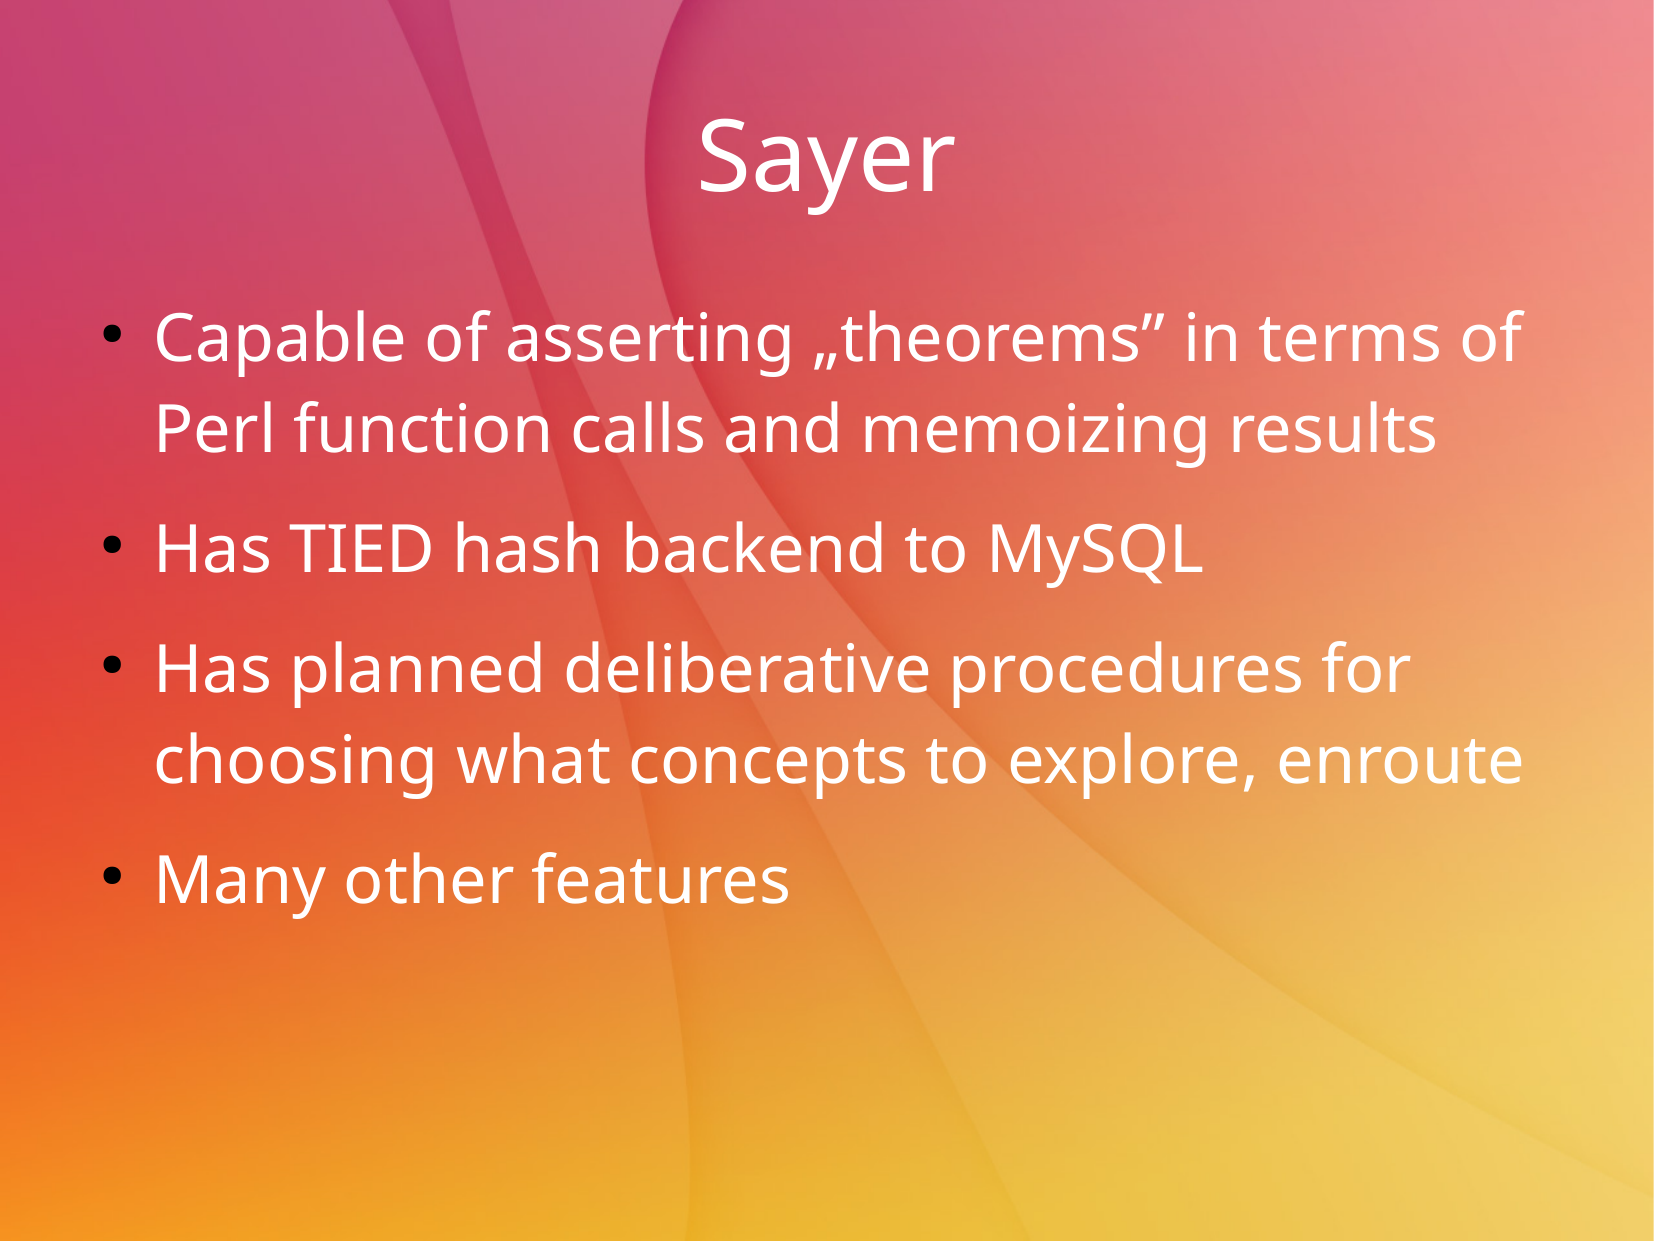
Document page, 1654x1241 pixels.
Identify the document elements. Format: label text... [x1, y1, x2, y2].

list Capable of asserting „theorems” in terms of Perl function calls and memoizing results Has TIED hash backend to MySQL Has planned deliberative procedures for choosing what concepts to explore, enroute Many other features [82, 290, 1571, 1094]
title Sayer [82, 56, 1571, 250]
picture [0, 0, 1654, 1241]
